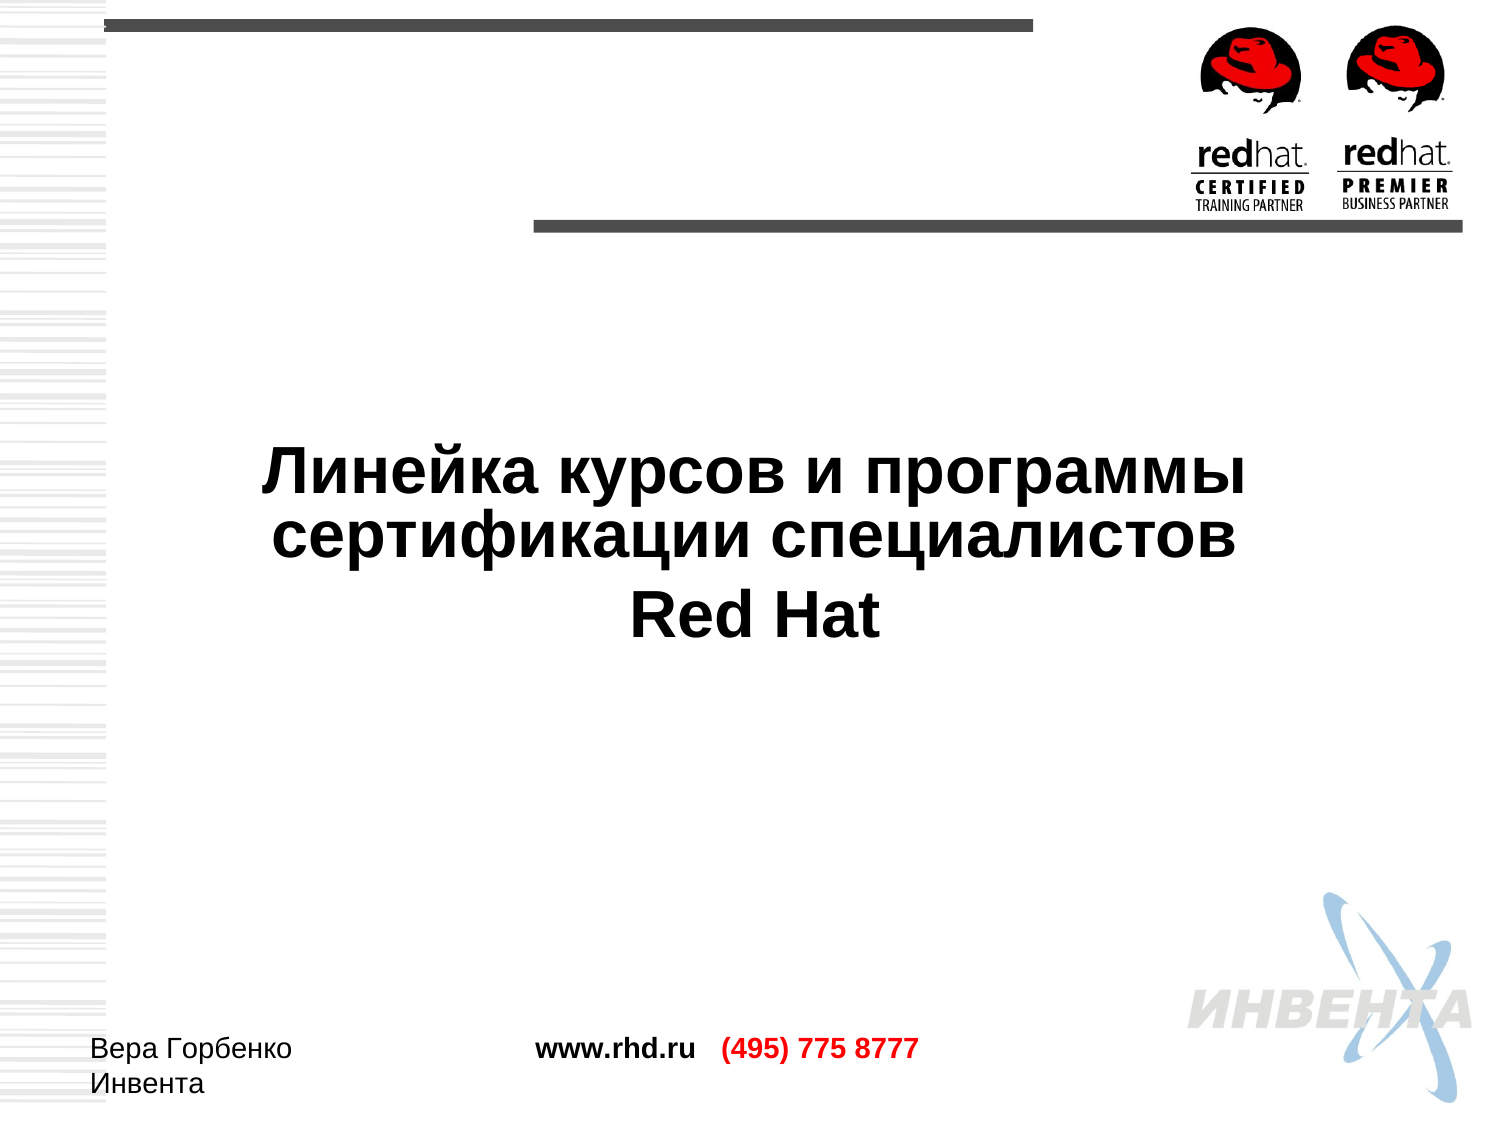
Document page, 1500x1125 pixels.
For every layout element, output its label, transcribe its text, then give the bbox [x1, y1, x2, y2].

text_box www.rhd.ru (495) 775 8777 [512, 1024, 988, 1103]
picture [1191, 27, 1309, 211]
text_box Линейка курсов и программы сертификации специалистов Red Hat [158, 338, 1353, 705]
text_box Вера Горбенко Инвента [74, 1024, 426, 1125]
picture [1187, 892, 1472, 1103]
picture [1337, 25, 1453, 209]
